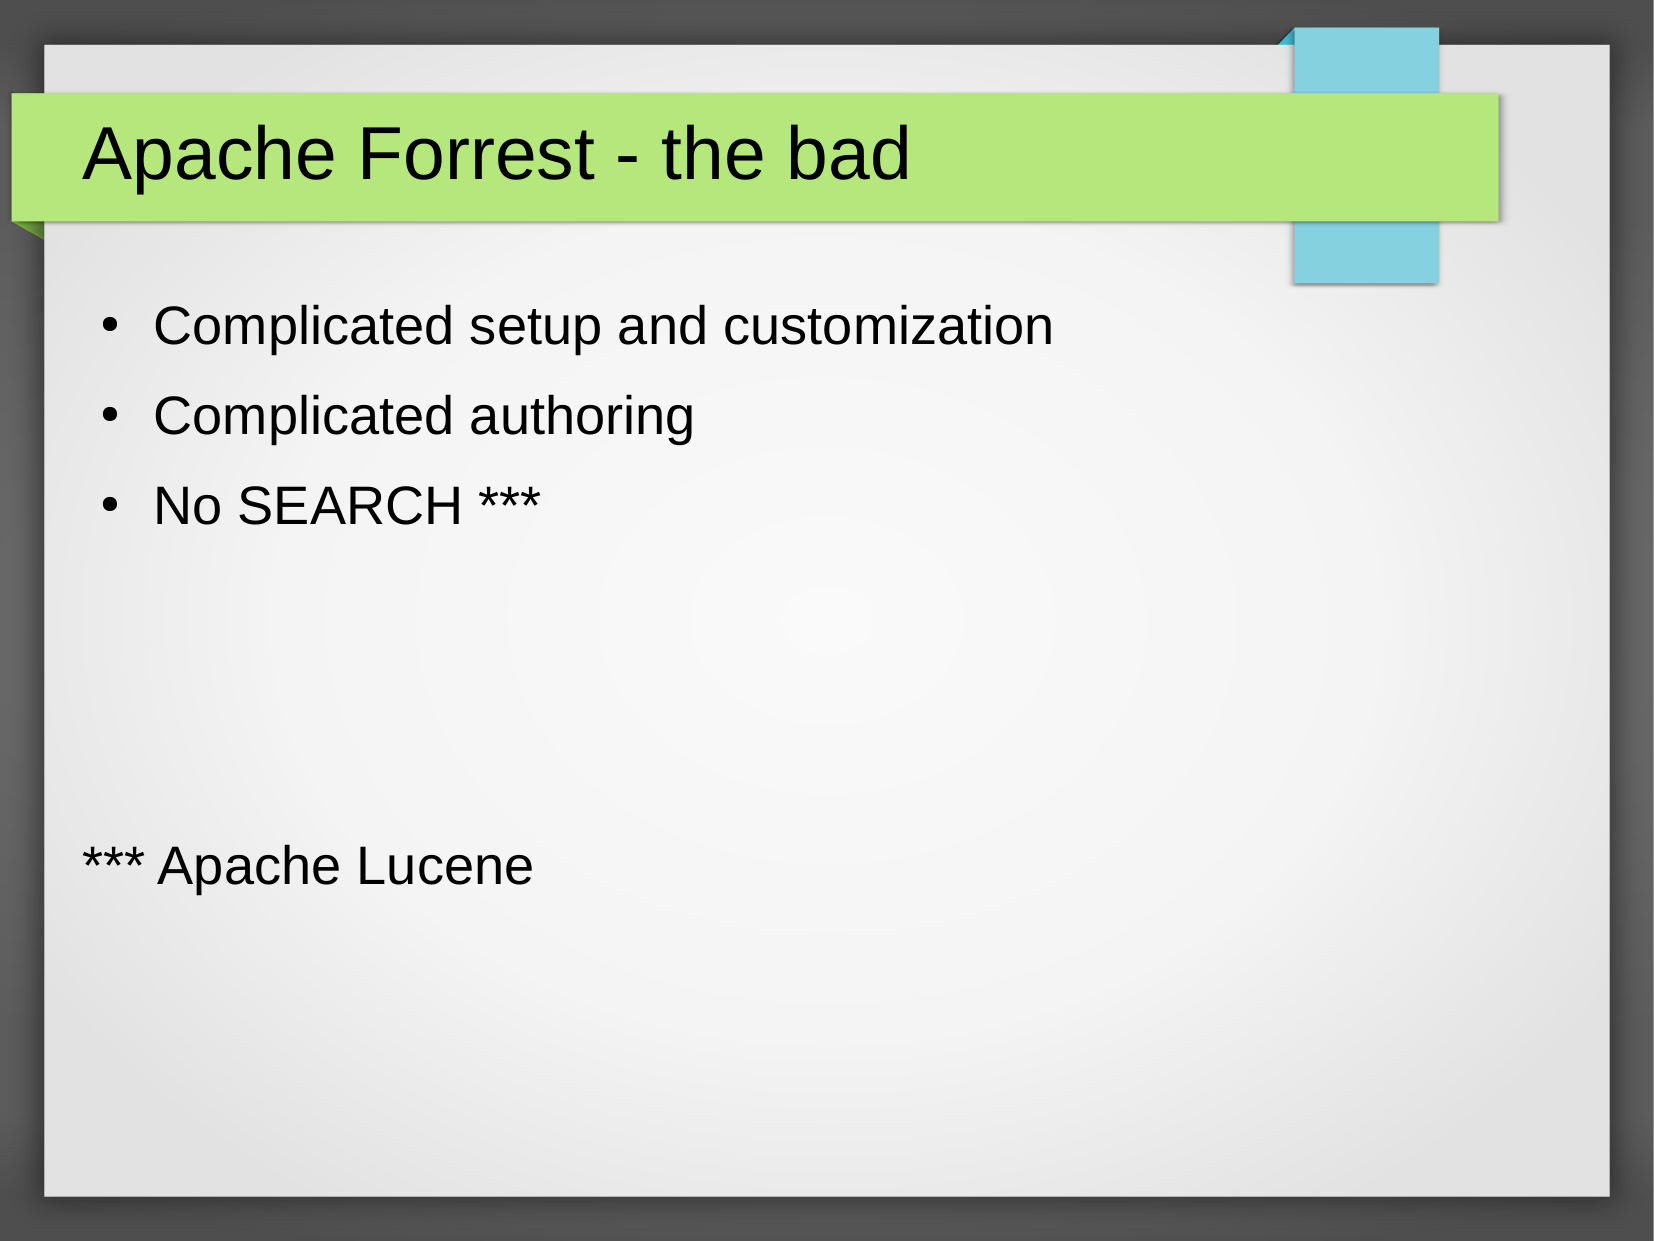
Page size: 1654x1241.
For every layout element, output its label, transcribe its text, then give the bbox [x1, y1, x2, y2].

title Apache Forrest - the bad [82, 94, 1264, 213]
picture [0, 0, 1654, 1241]
list Complicated setup and customization Complicated authoring No SEARCH *** *** Apache Lucene [82, 295, 1571, 1015]
